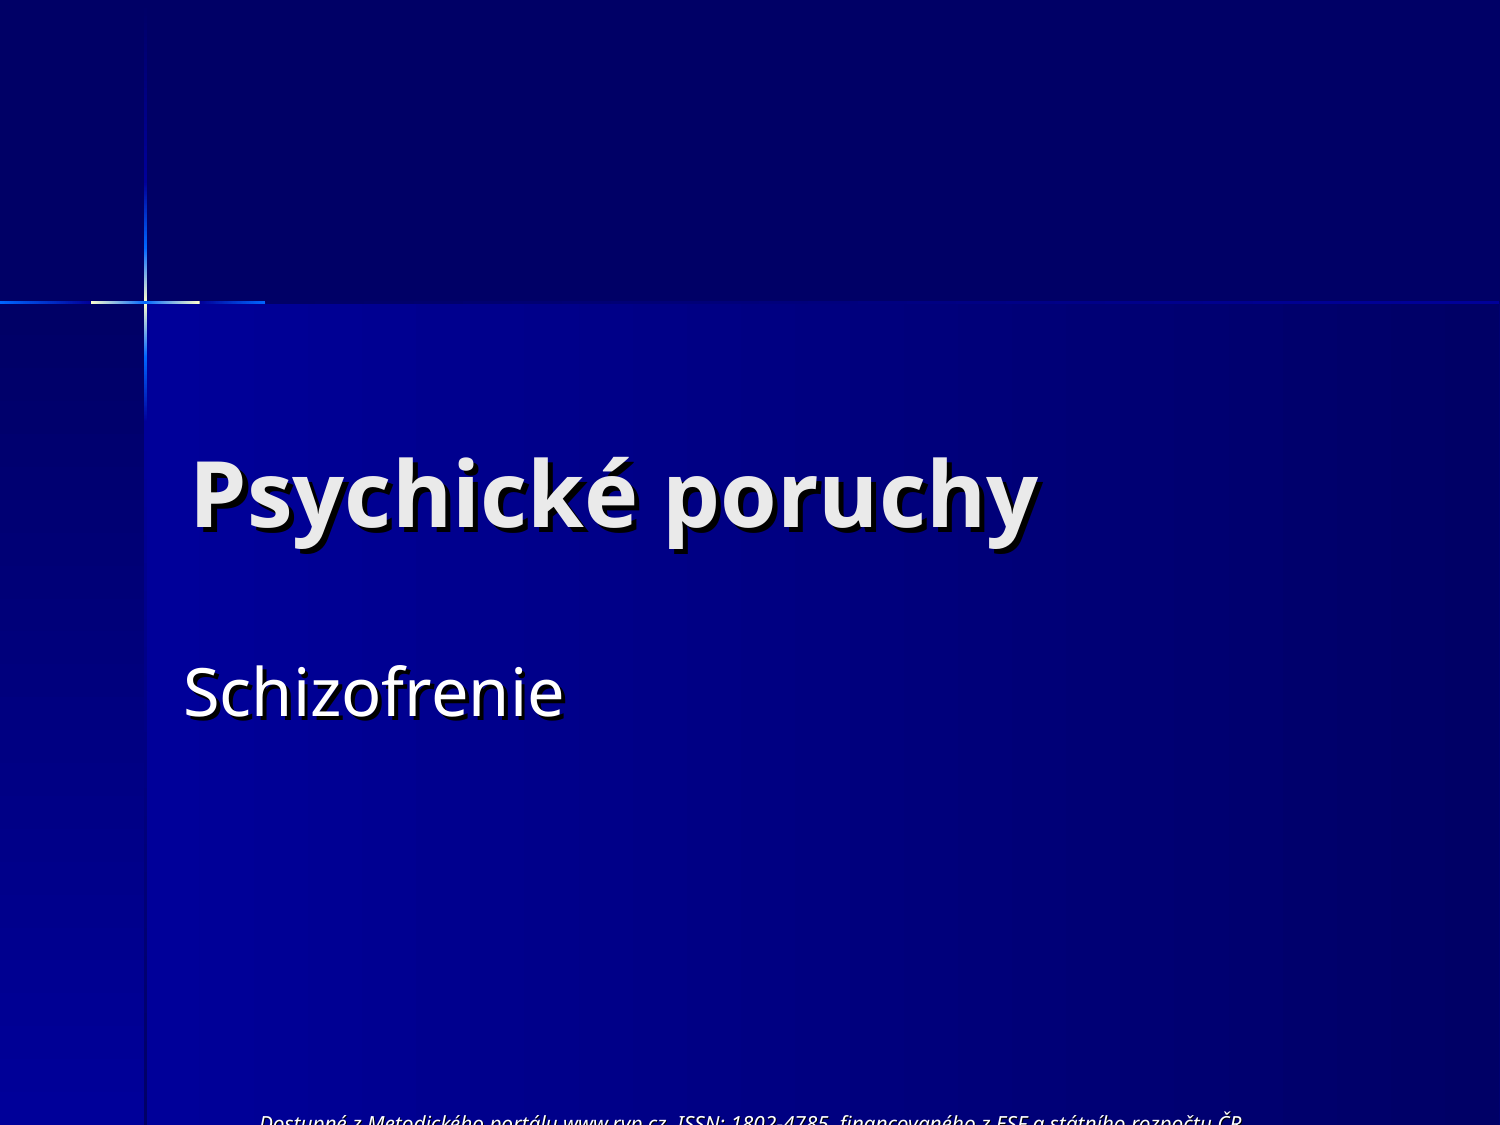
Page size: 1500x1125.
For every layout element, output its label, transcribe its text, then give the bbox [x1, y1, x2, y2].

text_box Schizofrenie Dostupné z Metodického portálu www.rvp.cz, ISSN: 1802-4785, financovaného z ESF a státního rozpočtu ČR. Provozováno Výzkumným ústavem pedagogickým v Praze. [64, 637, 1447, 1125]
title Psychické poruchy [174, 327, 1338, 563]
